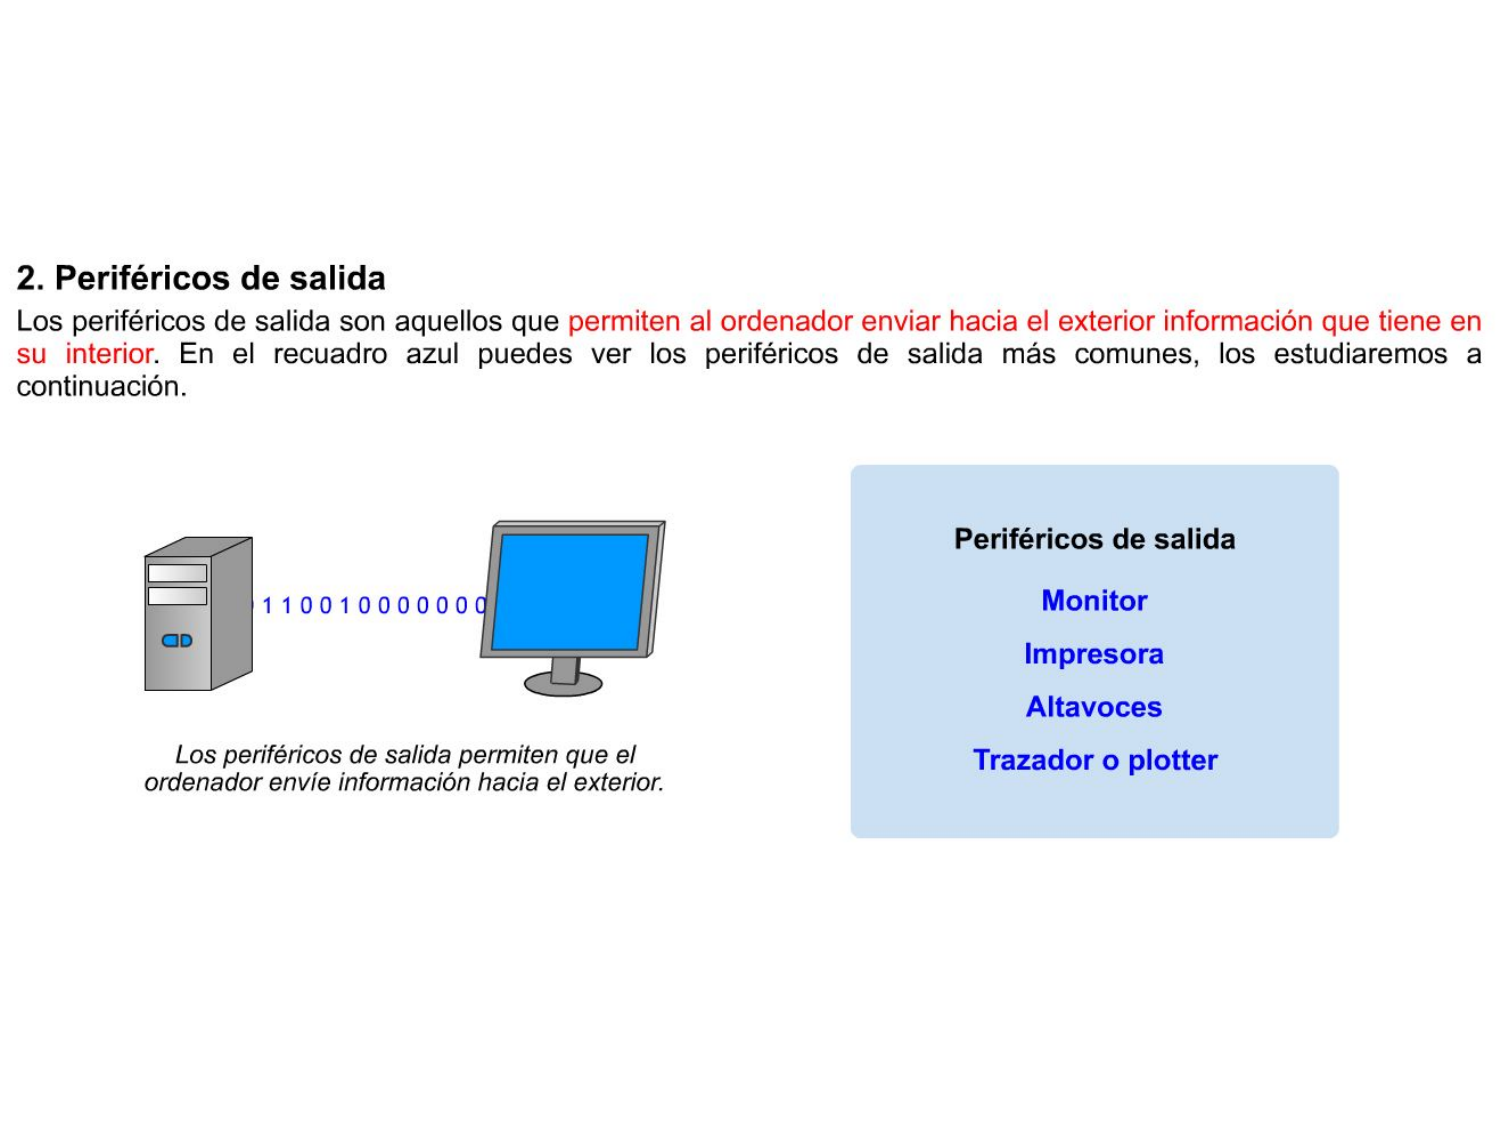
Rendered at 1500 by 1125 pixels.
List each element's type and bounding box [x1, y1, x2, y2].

picture [0, 257, 1500, 868]
